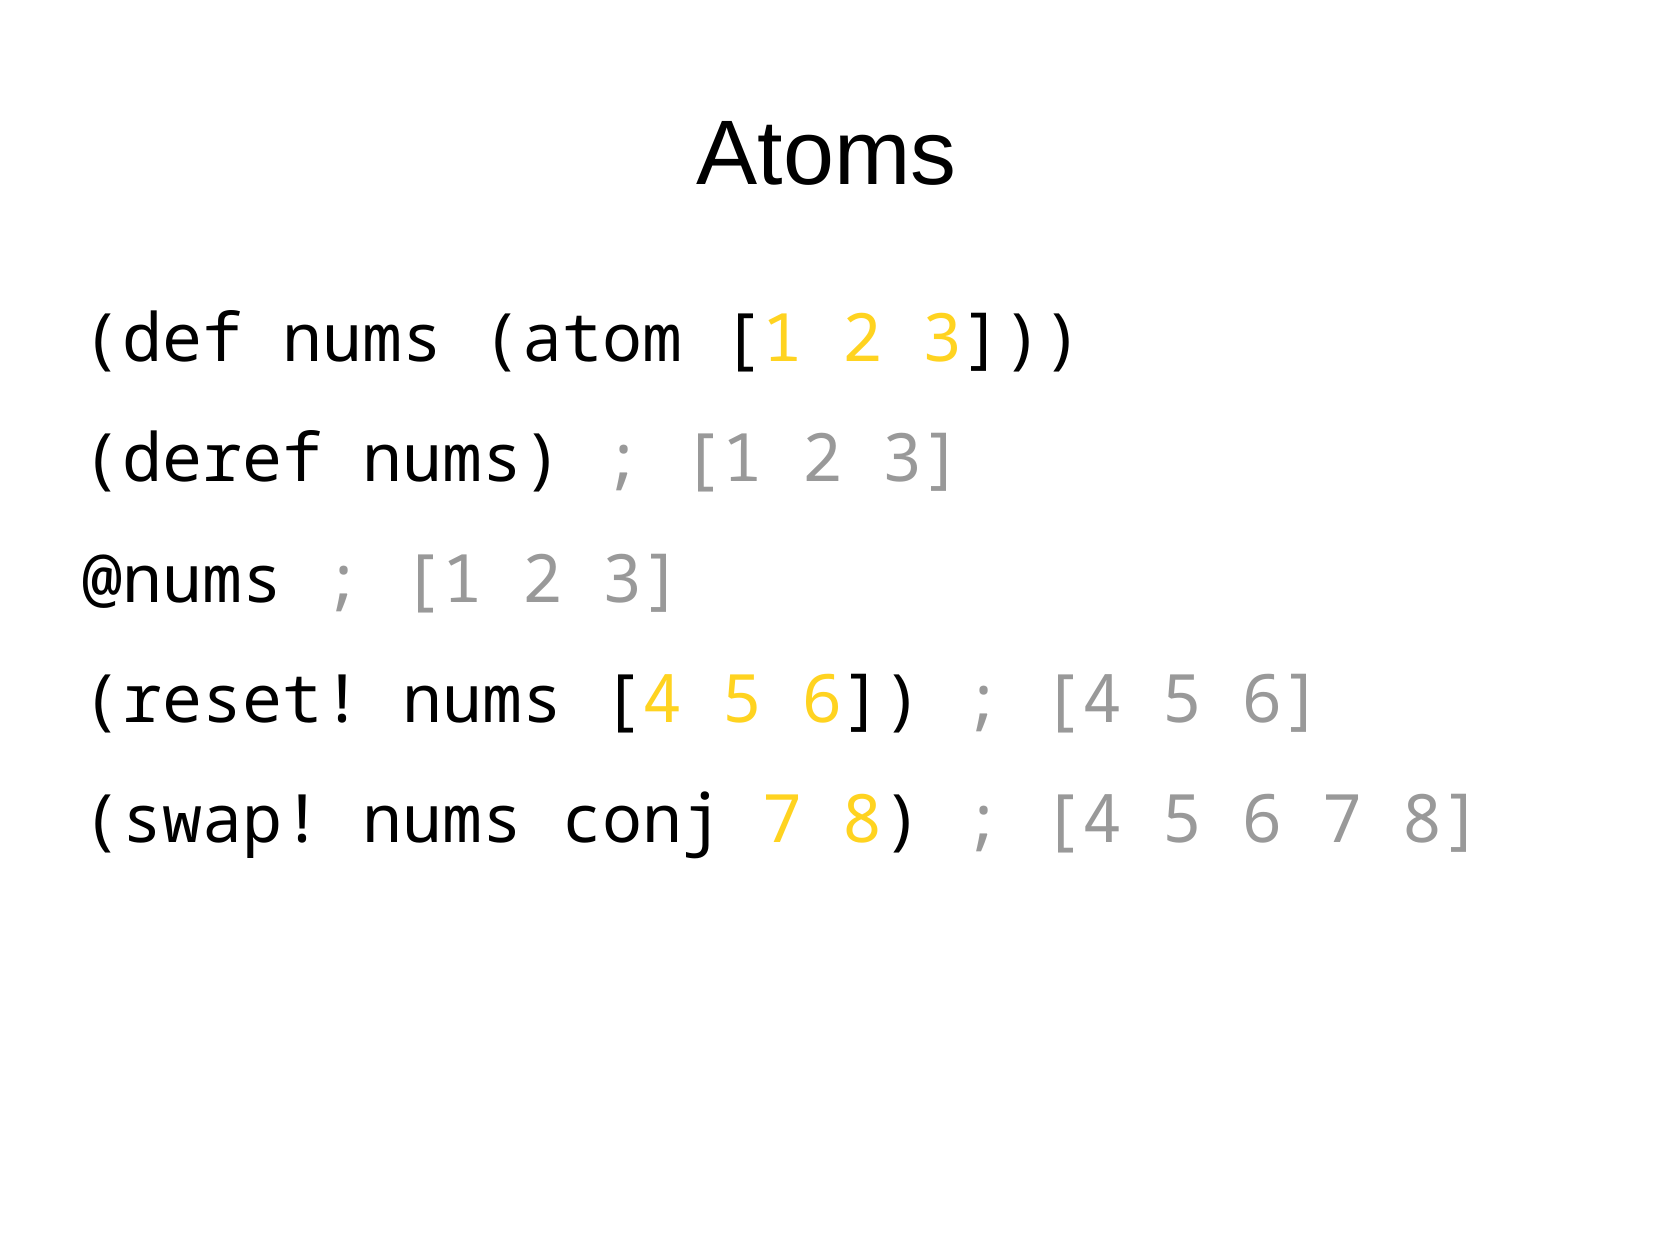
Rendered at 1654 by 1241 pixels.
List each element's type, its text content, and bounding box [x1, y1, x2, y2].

list (def nums (atom [1 2 3])) (deref nums) ; [1 2 3] @nums ; [1 2 3] (reset! nums [4 5 6]) ; [4 5 6] (swap! nums conj 7 8) ; [4 5 6 7 8] [82, 290, 1571, 1010]
title Atoms [82, 49, 1571, 257]
